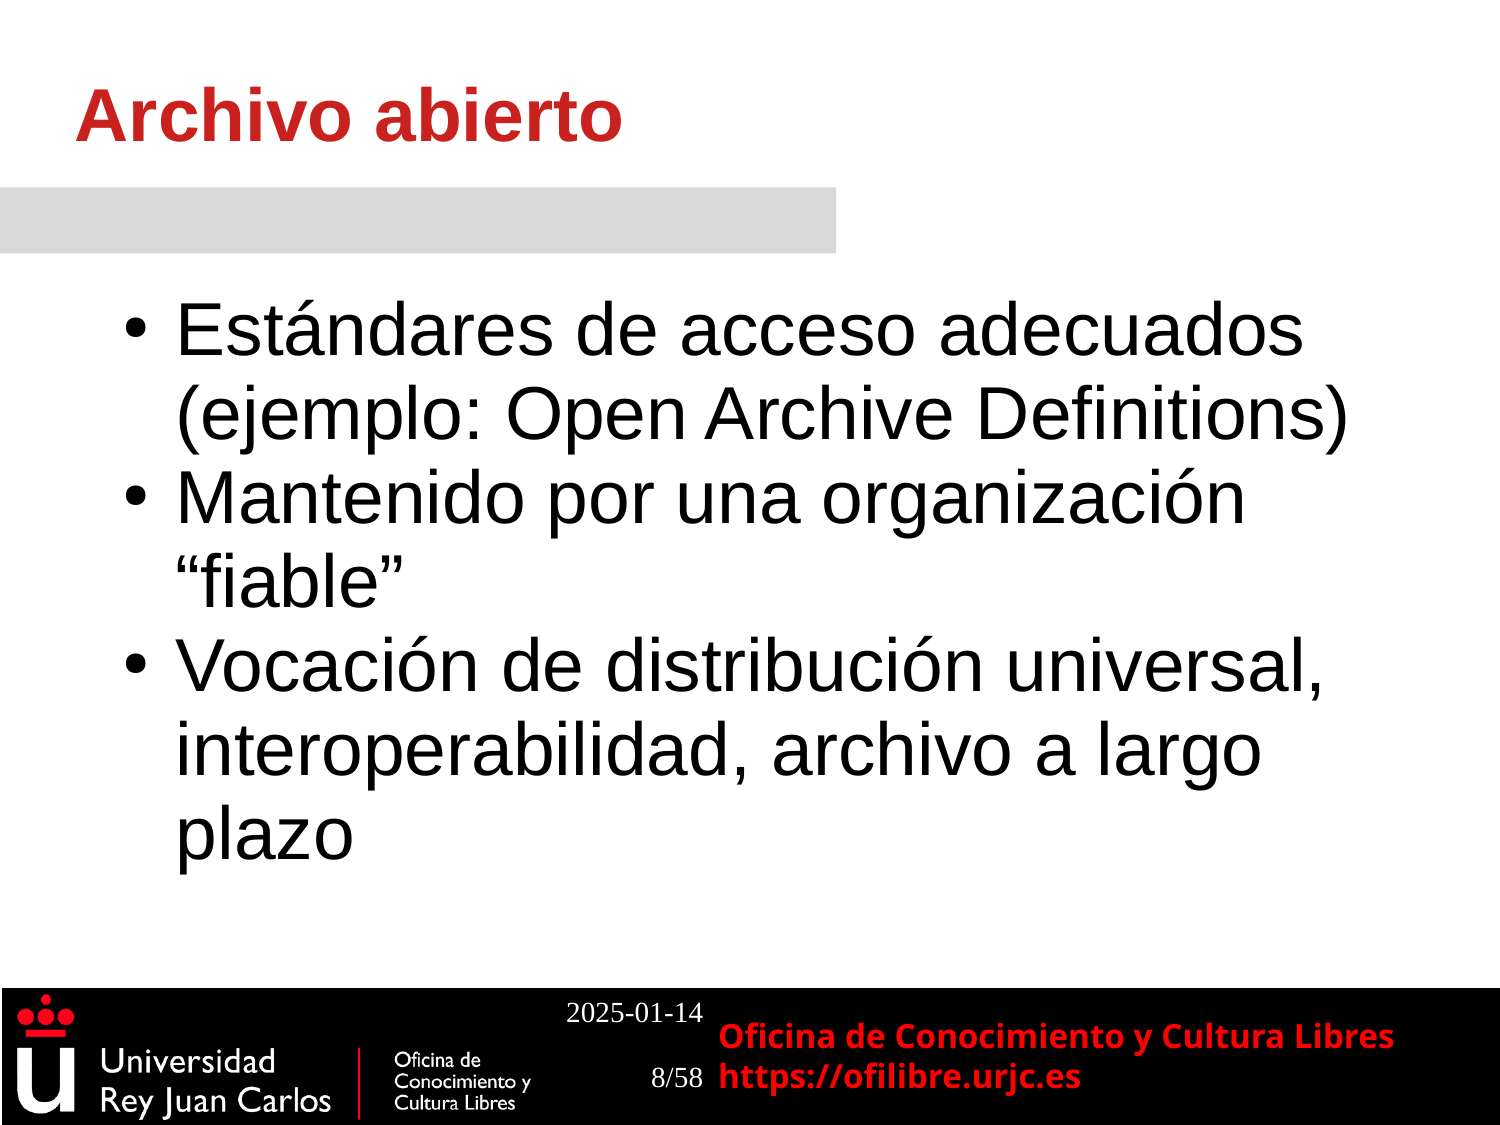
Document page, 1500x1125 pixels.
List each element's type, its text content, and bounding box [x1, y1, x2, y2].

title [75, 7, 1425, 196]
text_box Archivo abierto [60, 66, 691, 249]
text_box Estándares de acceso adecuados (ejemplo: Open Archive Definitions) Mantenido por una organización “fiable” Vocación de distribución universal, interoperabilidad, archivo a largo plazo [90, 280, 1381, 967]
picture [17, 994, 531, 1120]
